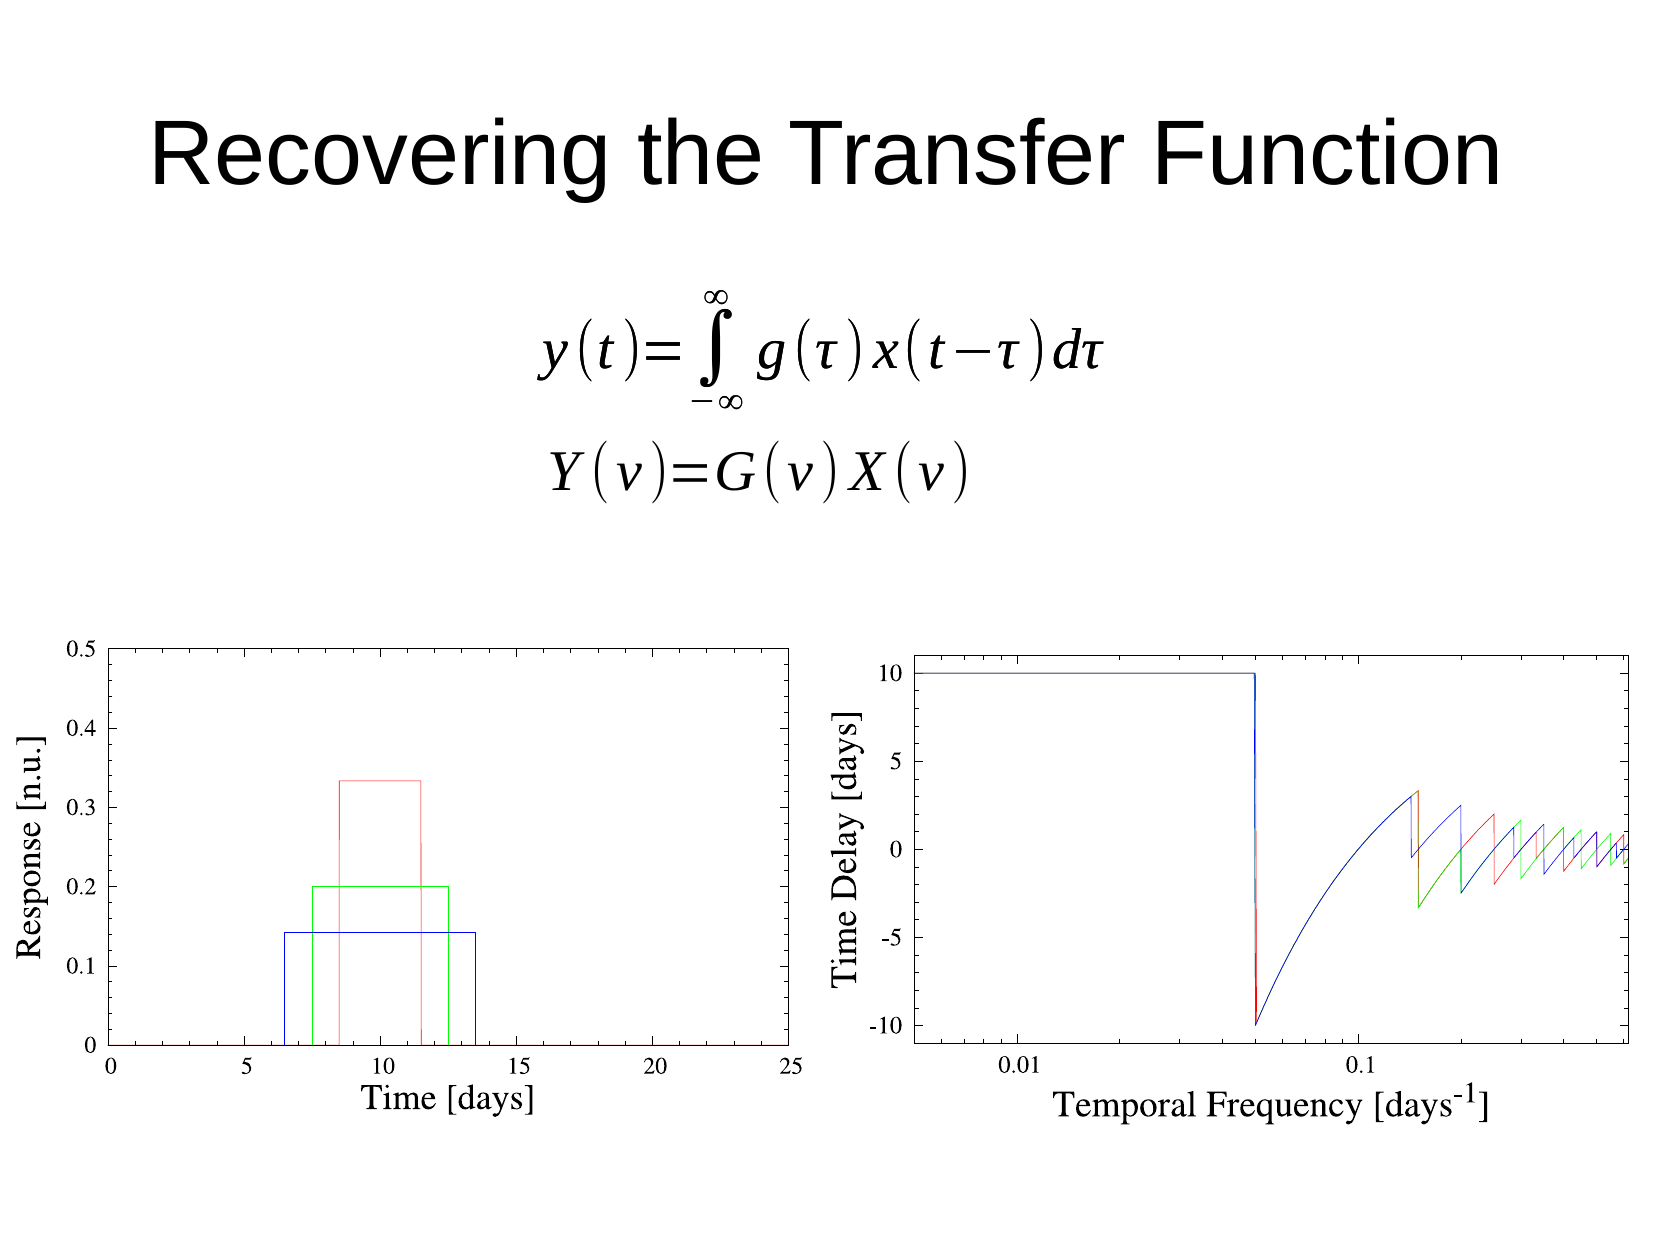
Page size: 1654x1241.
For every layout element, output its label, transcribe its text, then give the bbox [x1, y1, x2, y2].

chart [520, 288, 1122, 411]
chart [532, 436, 984, 506]
picture [10, 624, 823, 1241]
picture [825, 630, 1654, 1241]
title Recovering the Transfer Function [82, 49, 1571, 257]
